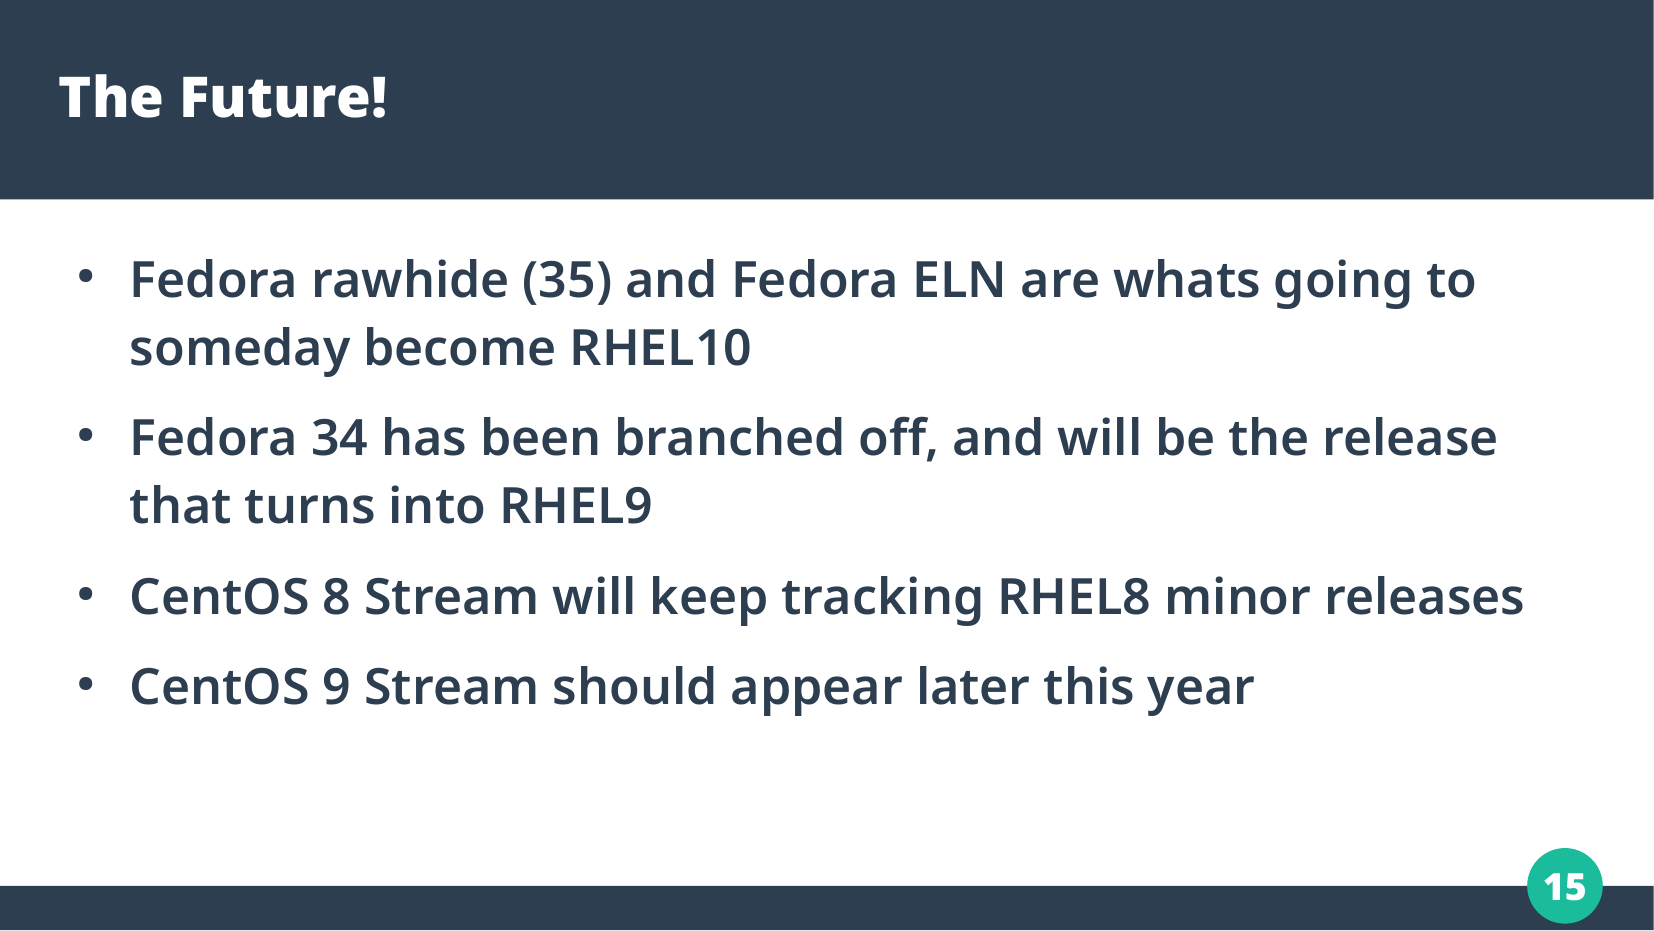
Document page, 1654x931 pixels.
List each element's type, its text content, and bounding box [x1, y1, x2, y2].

title The Future! [59, 37, 1595, 156]
list Fedora rawhide (35) and Fedora ELN are whats going to someday become RHEL10 Fedora 34 has been branched off, and will be the release that turns into RHEL9 CentOS 8 Stream will keep tracking RHEL8 minor releases CentOS 9 Stream should appear later this year [59, 243, 1595, 864]
